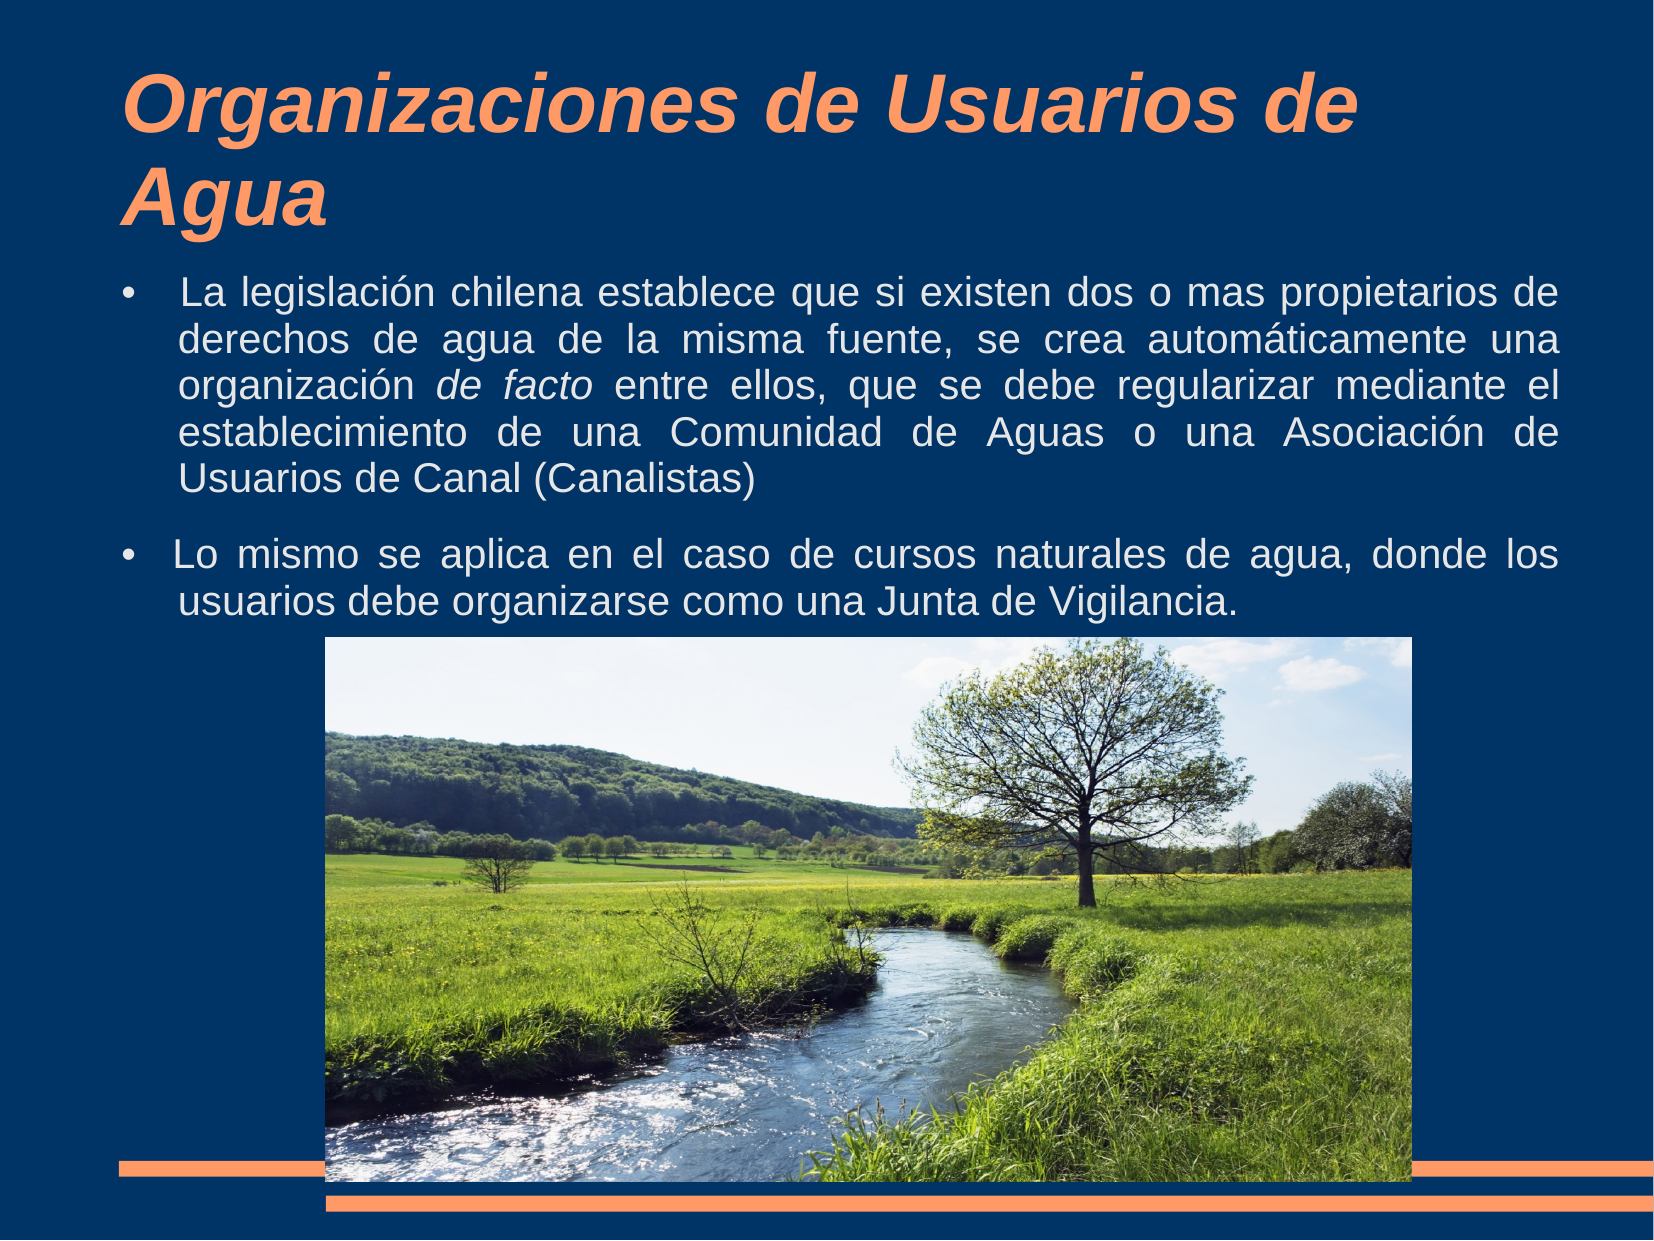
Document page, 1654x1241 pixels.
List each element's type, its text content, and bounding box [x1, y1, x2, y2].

title Organizaciones de Usuarios de Agua [121, 46, 1534, 254]
list • La legislación chilena establece que si existen dos o mas propietarios de derechos de agua de la misma fuente, se crea automáticamente una organización de facto entre ellos, que se debe regularizar mediante el establecimiento de una Comunidad de Aguas o una Asociación de Usuarios de Canal (Canalistas) • Lo mismo se aplica en el caso de cursos naturales de agua, donde los usuarios debe organizarse como una Junta de Vigilancia. [121, 268, 1561, 1079]
picture [325, 637, 1412, 1182]
